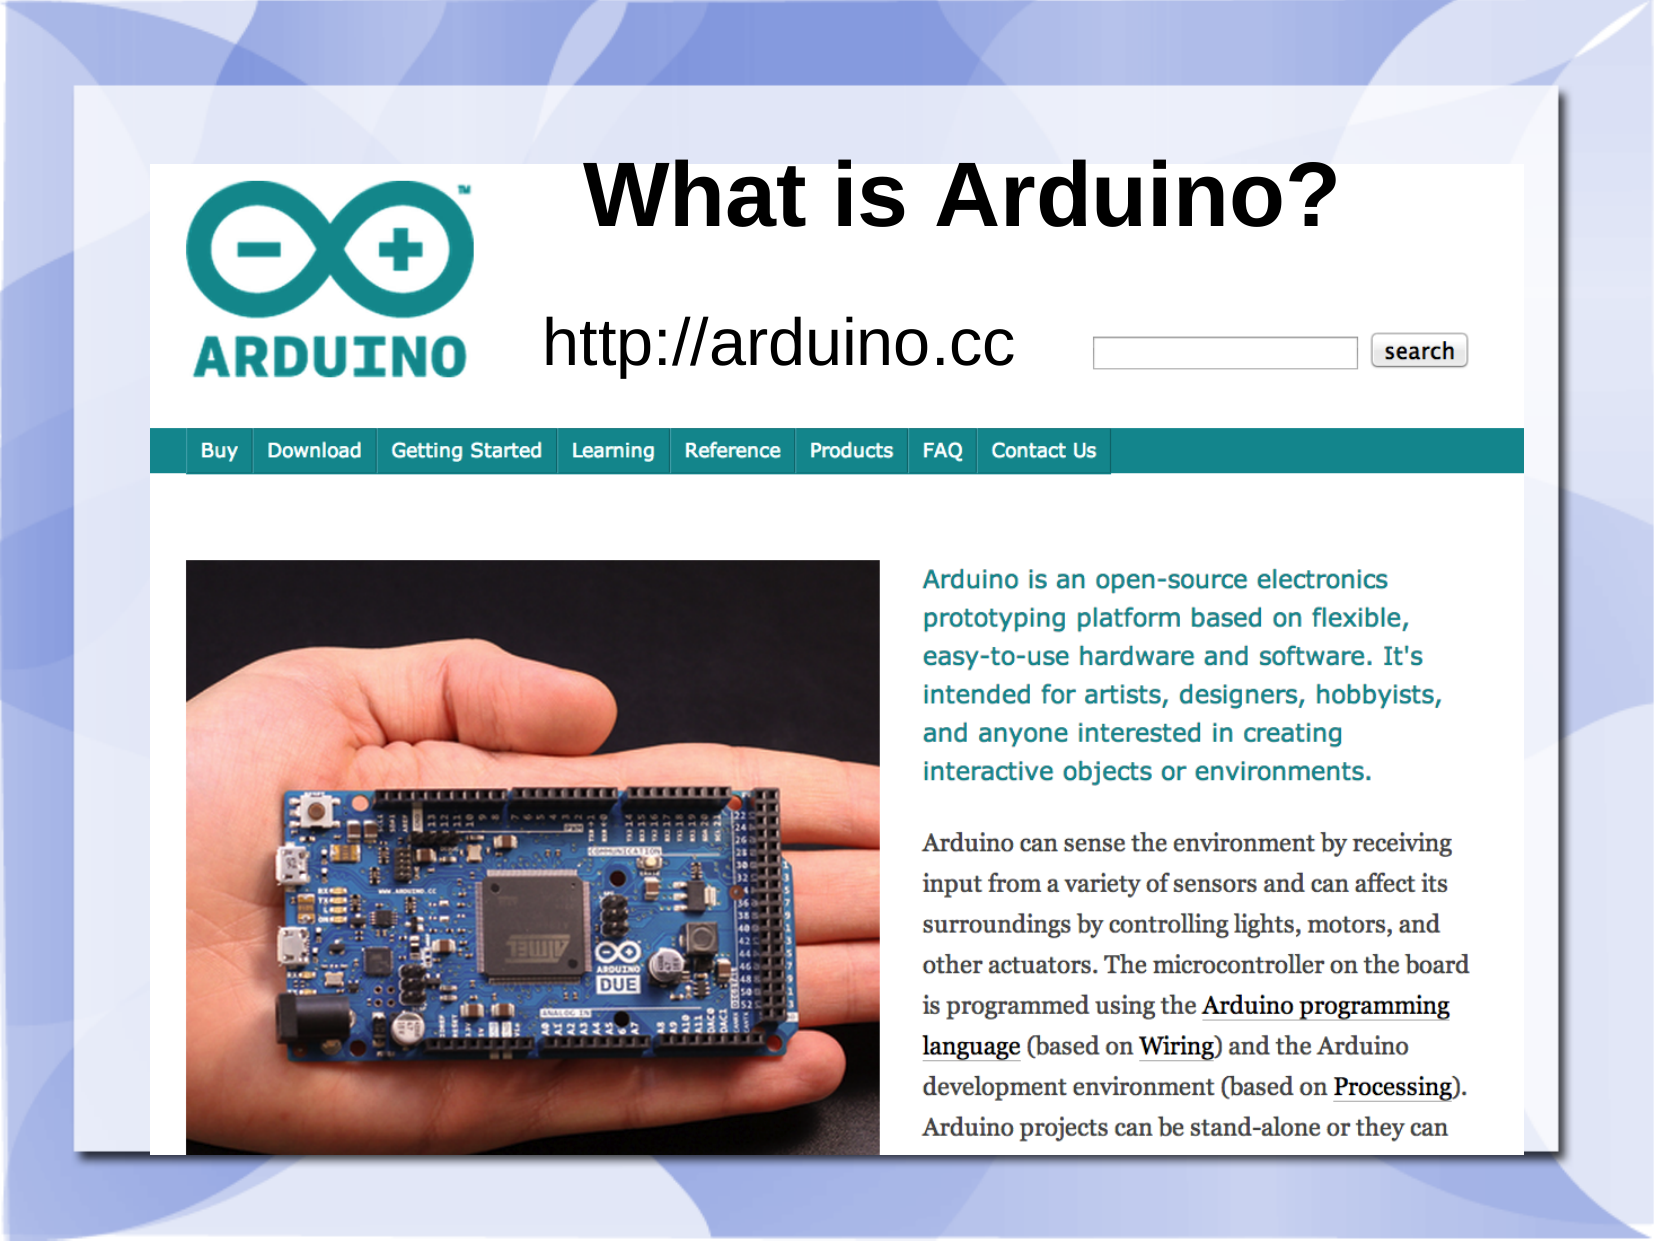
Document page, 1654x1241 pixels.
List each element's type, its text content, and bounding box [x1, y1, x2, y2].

subtitle http://arduino.cc [255, 250, 1306, 436]
title What is Arduino? [390, 90, 1536, 298]
picture [0, 0, 1654, 1241]
